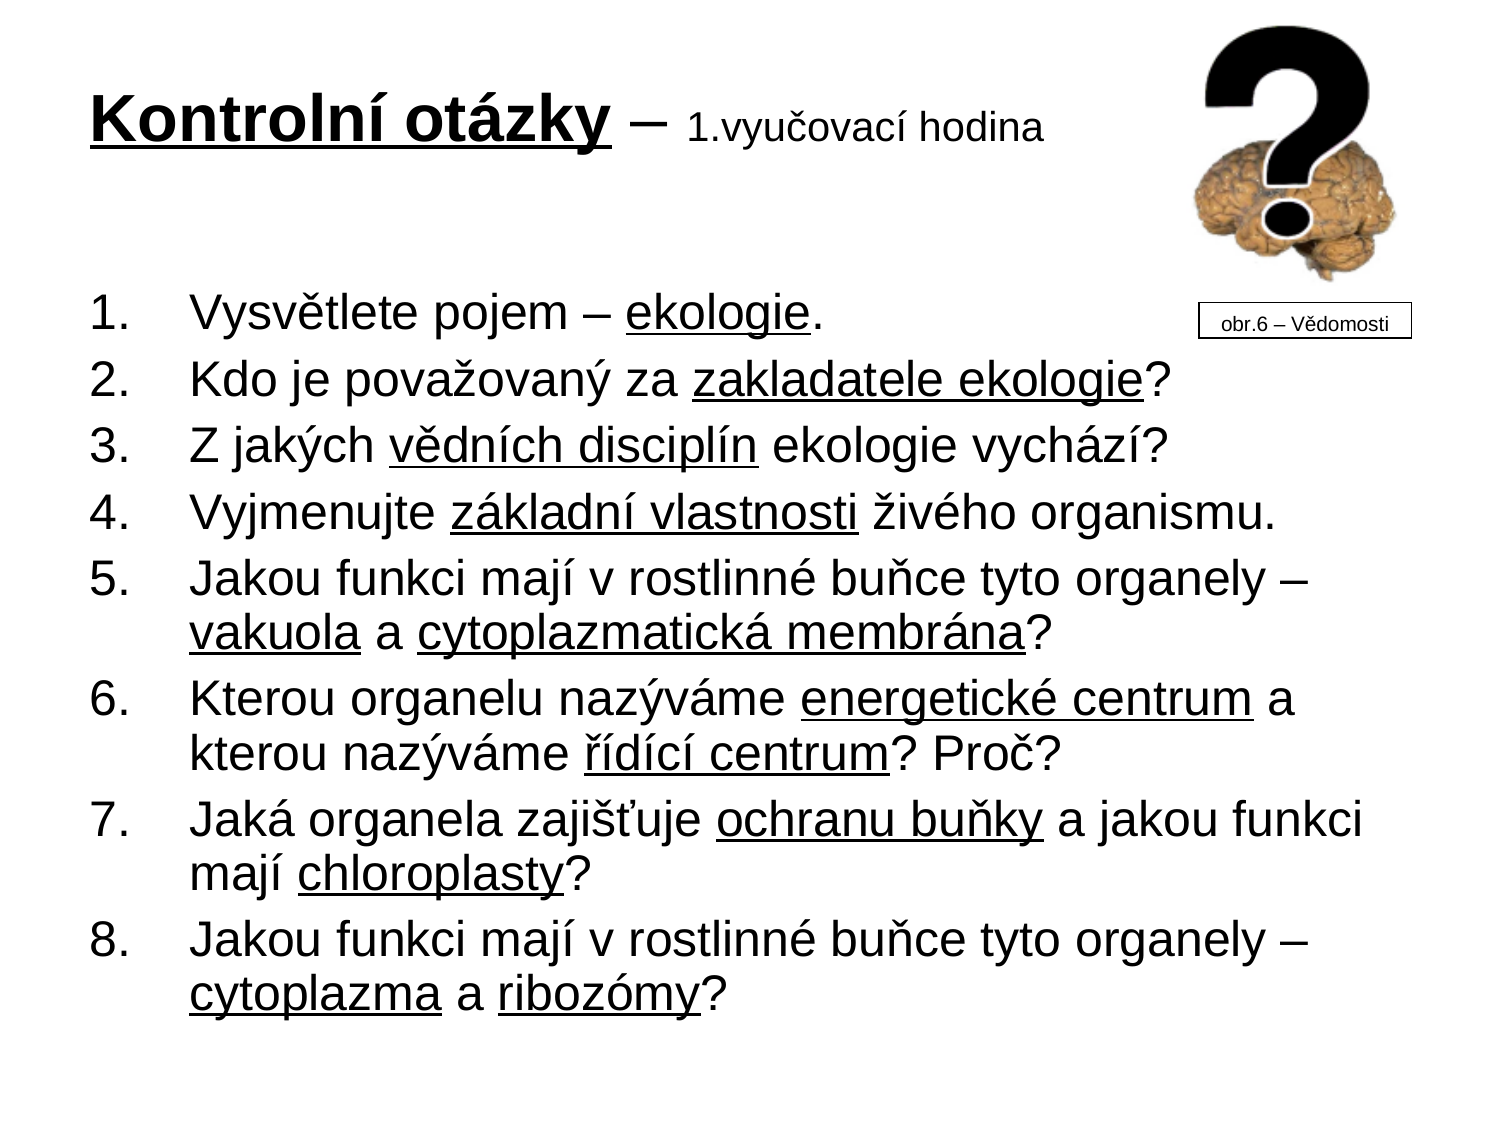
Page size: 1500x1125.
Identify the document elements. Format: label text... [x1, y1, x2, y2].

title Kontrolní otázky – 1.vyučovací hodina [75, 45, 1168, 185]
text_box obr.6 – Vědomosti [1198, 302, 1412, 339]
picture [1168, 0, 1428, 303]
list Vysvětlete pojem – ekologie. Kdo je považovaný za zakladatele ekologie? Z jakých vědních disciplín ekologie vychází? Vyjmenujte základní vlastnosti živého organismu. Jakou funkci mají v rostlinné buňce tyto organely – vakuola a cytoplazmatická membrána? Kterou organelu nazýváme energetické centrum a kterou nazýváme řídící centrum? Proč? Jaká organela zajišťuje ochranu buňky a jakou funkci mají chloroplasty? Jakou funkci mají v rostlinné buňce tyto organely – cytoplazma a ribozómy? [75, 278, 1426, 1098]
